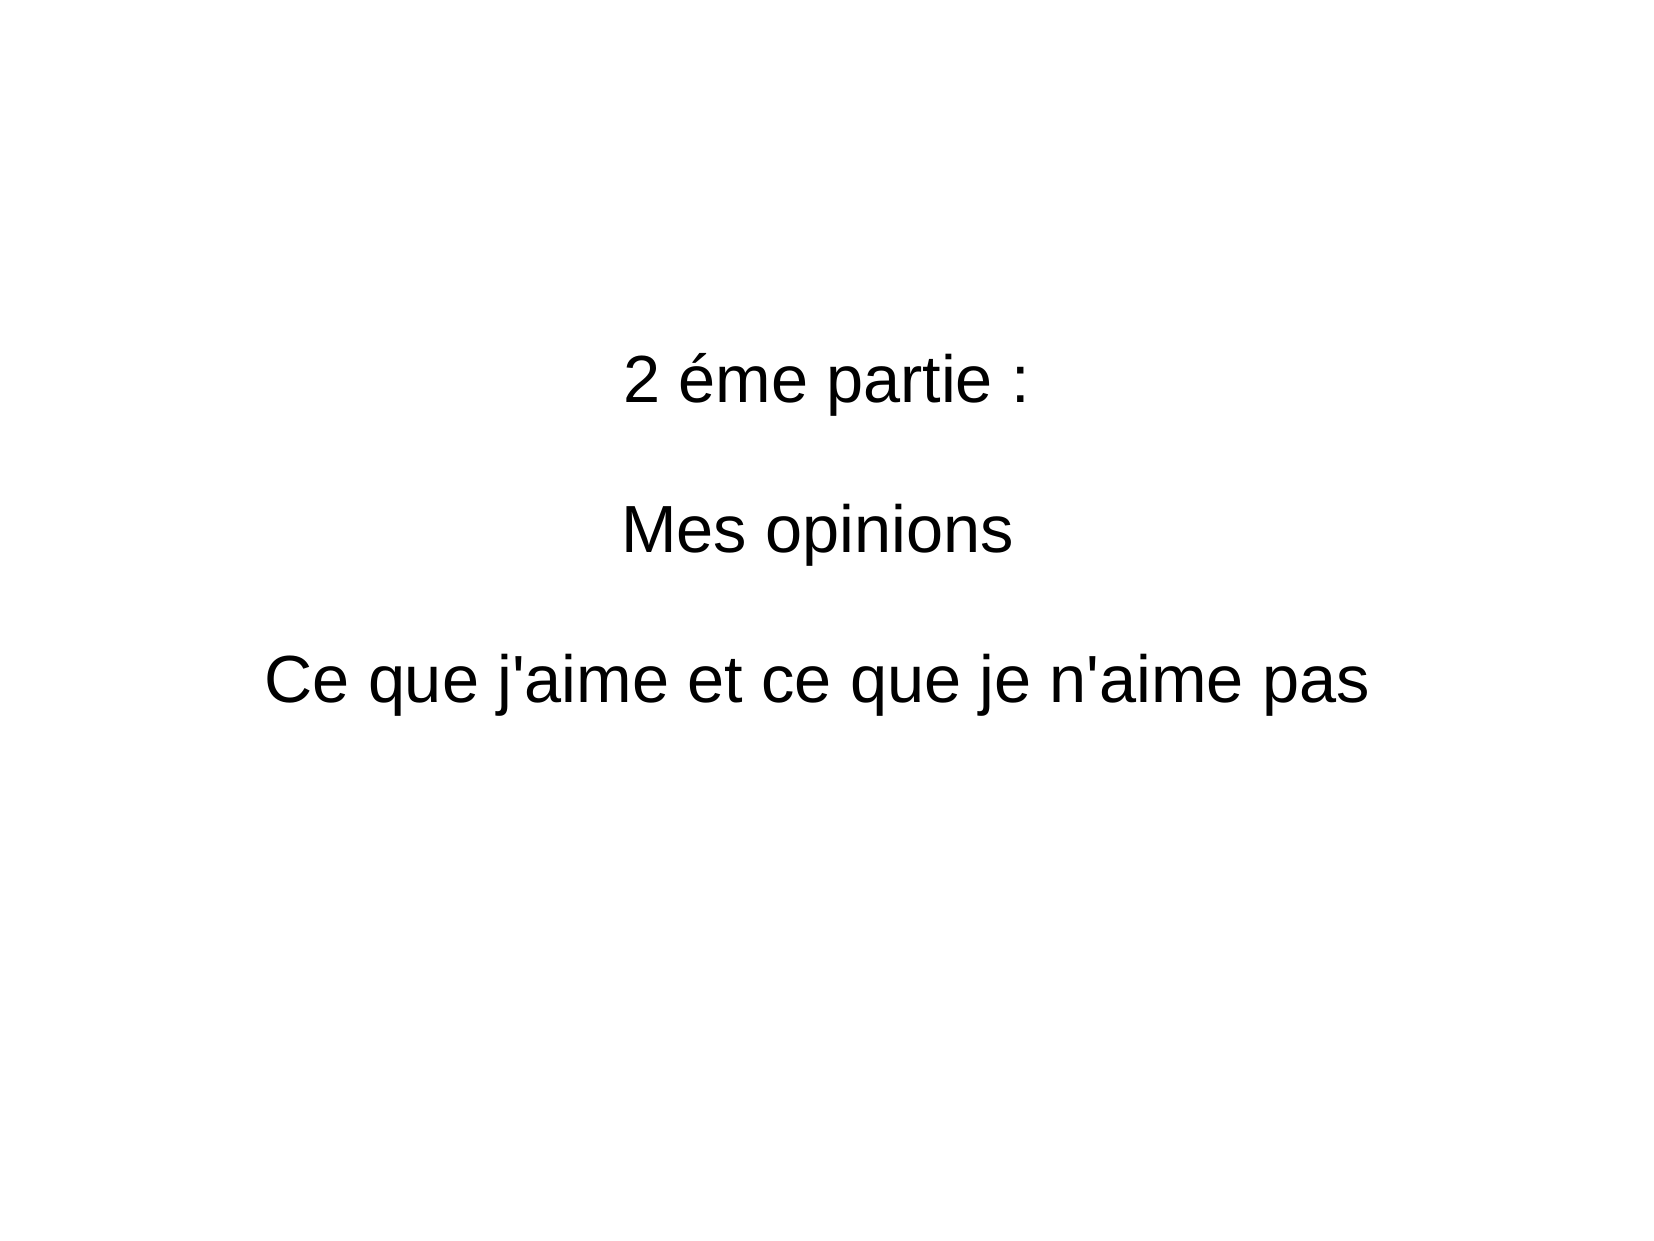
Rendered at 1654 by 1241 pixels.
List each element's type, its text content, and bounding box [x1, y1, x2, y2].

subtitle 2 éme partie : Mes opinions Ce que j'aime et ce que je n'aime pas [82, 49, 1571, 1010]
